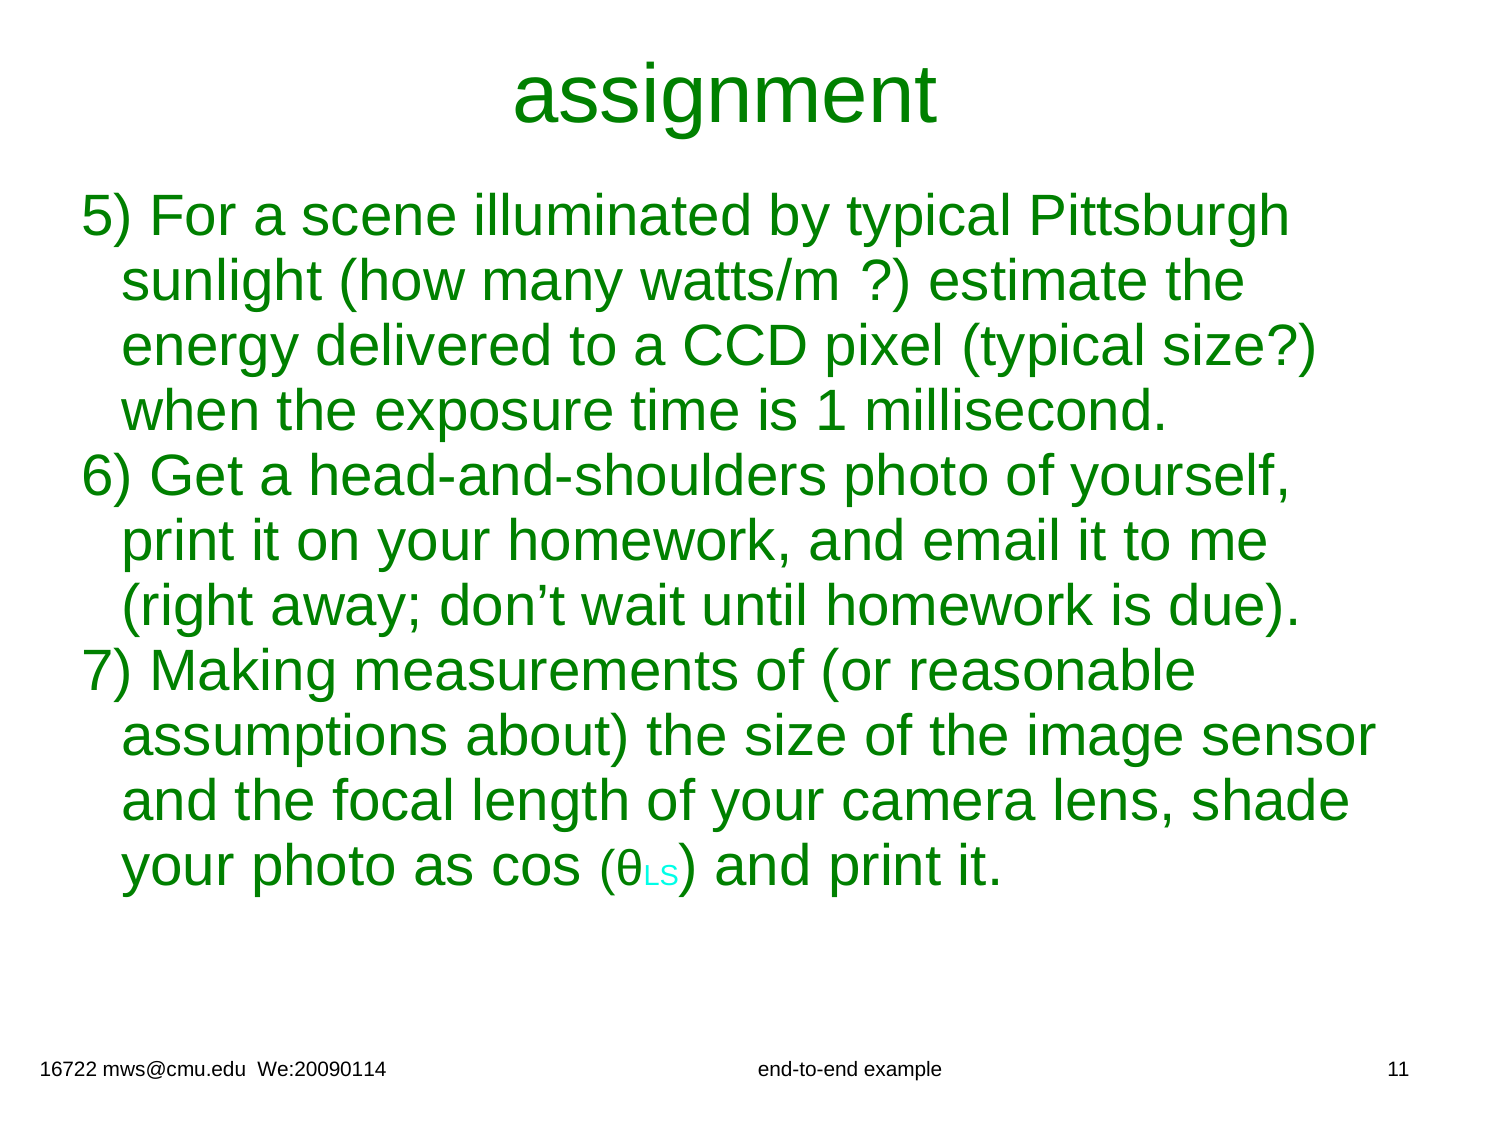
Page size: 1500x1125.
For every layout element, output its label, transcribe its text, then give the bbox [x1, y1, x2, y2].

list 5) For a scene illuminated by typical Pittsburgh sunlight (how many watts/m2?) estimate the energy delivered to a CCD pixel (typical size?) when the exposure time is 1 millisecond. 6) Get a head-and-shoulders photo of yourself, print it on your homework, and email it to me (right away; don’t wait until homework is due). 7) Making measurements of (or reasonable assumptions about) the size of the image sensor and the focal length of your camera lens, shade your photo as cos4(θLS) and print it. [49, 174, 1413, 1125]
title assignment [99, 36, 1350, 152]
